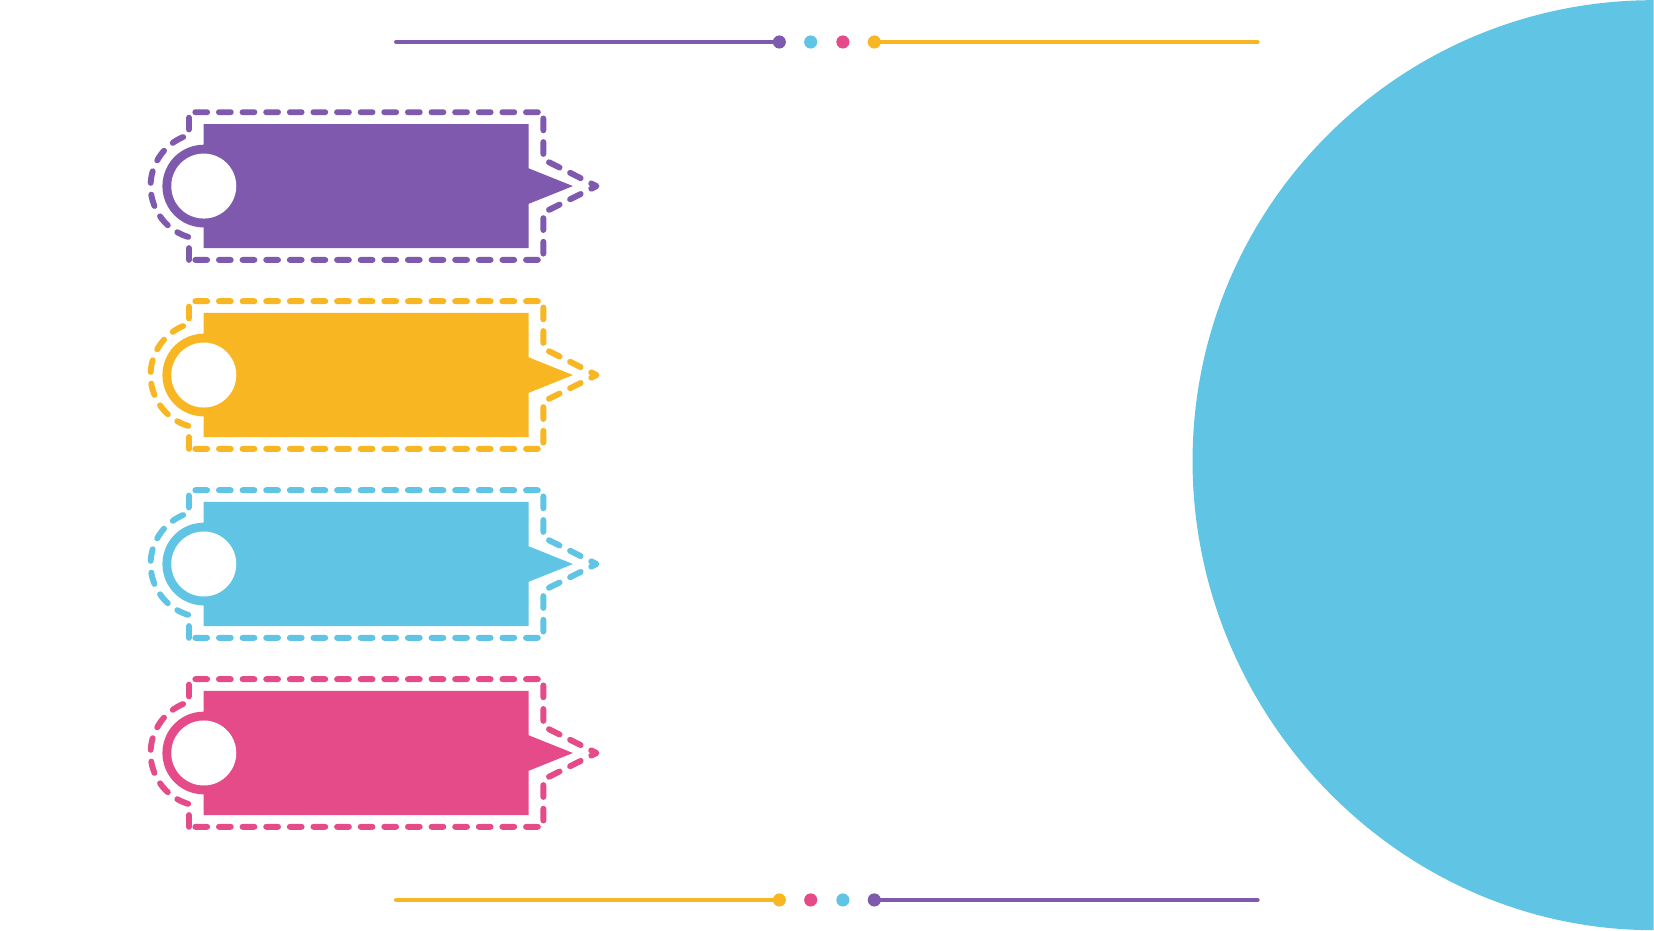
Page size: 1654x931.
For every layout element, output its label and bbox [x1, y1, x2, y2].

text_box [150, 301, 597, 449]
text_box [150, 112, 597, 260]
text_box [150, 679, 597, 827]
text_box [150, 490, 597, 638]
